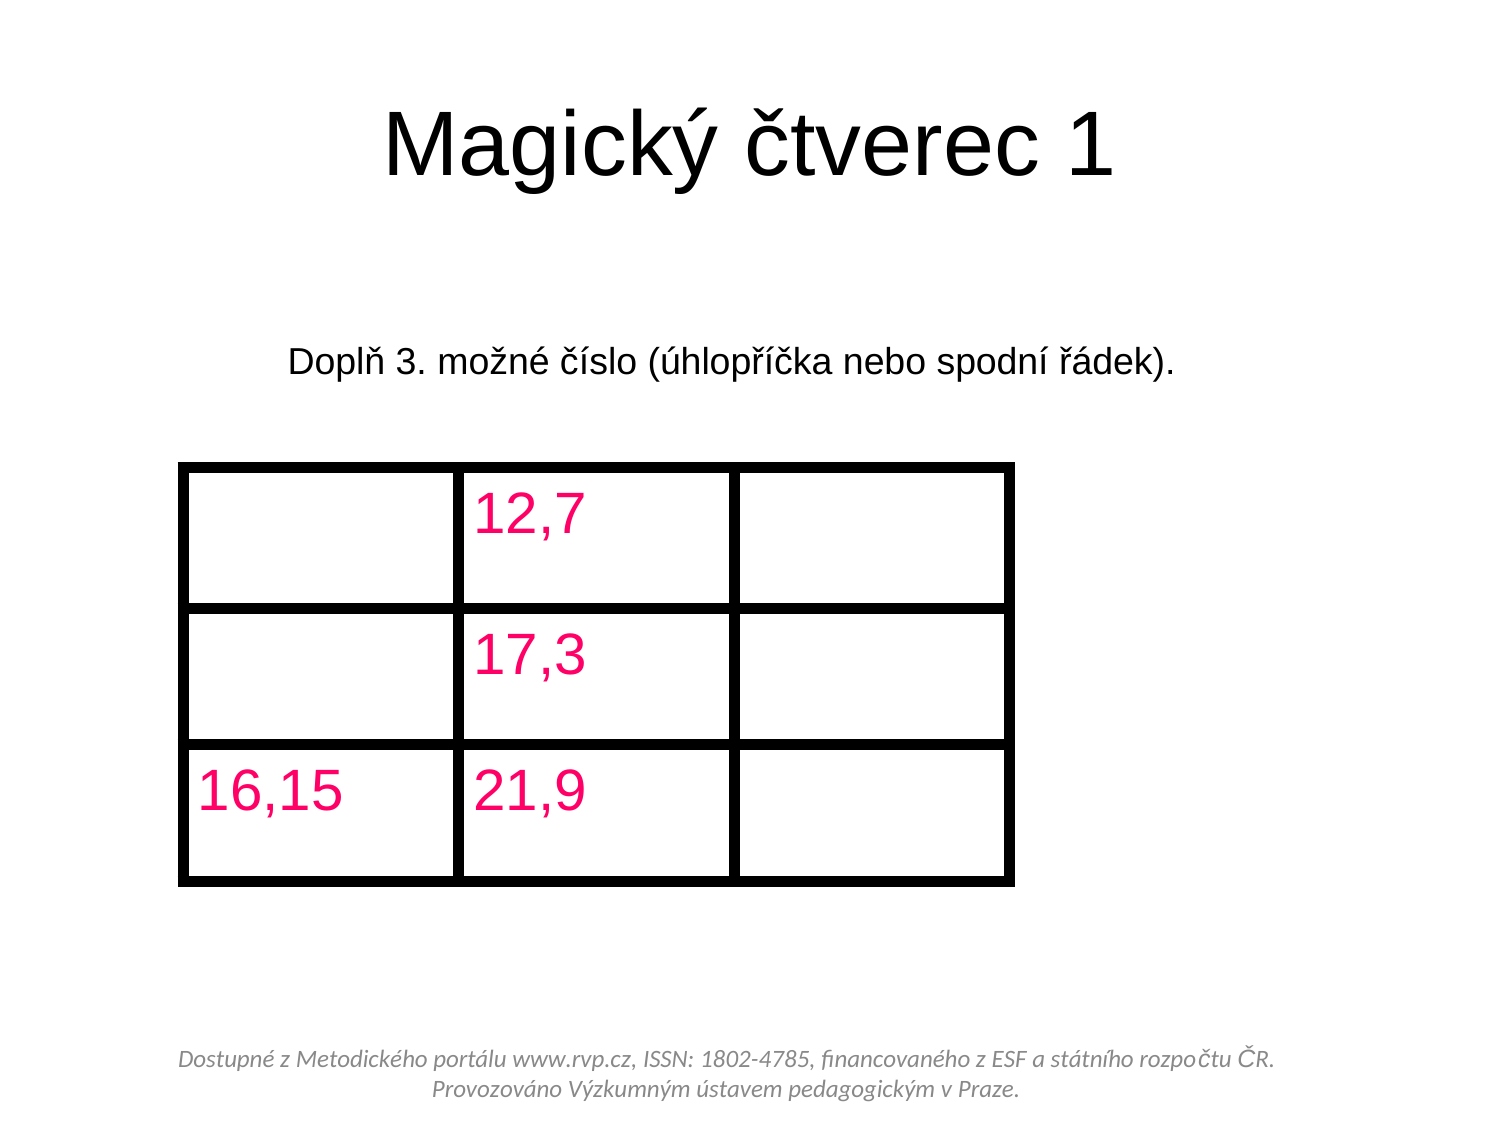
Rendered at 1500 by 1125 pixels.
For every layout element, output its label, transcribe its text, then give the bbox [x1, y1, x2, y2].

table_cell 16,15 [189, 750, 453, 876]
table_cell [740, 750, 1004, 876]
text_box Magický čtverec 1 [75, 45, 1426, 233]
table_header [189, 473, 453, 603]
table_header 12,7 [464, 473, 729, 603]
table_cell [740, 614, 1004, 739]
table_cell 17,3 [464, 614, 729, 739]
text_box Dostupné z Metodického portálu www.rvp.cz, ISSN: 1802-4785, financovaného z ESF a státního rozpočtu ČR. Provozováno Výzkumným ústavem pedagogickým v Praze. [105, 1042, 1348, 1103]
table_cell [189, 614, 453, 739]
text_box Doplň 3. možné číslo (úhlopříčka nebo spodní řádek). [273, 329, 1191, 390]
table_cell 21,9 [464, 750, 729, 876]
table_header [740, 473, 1004, 603]
